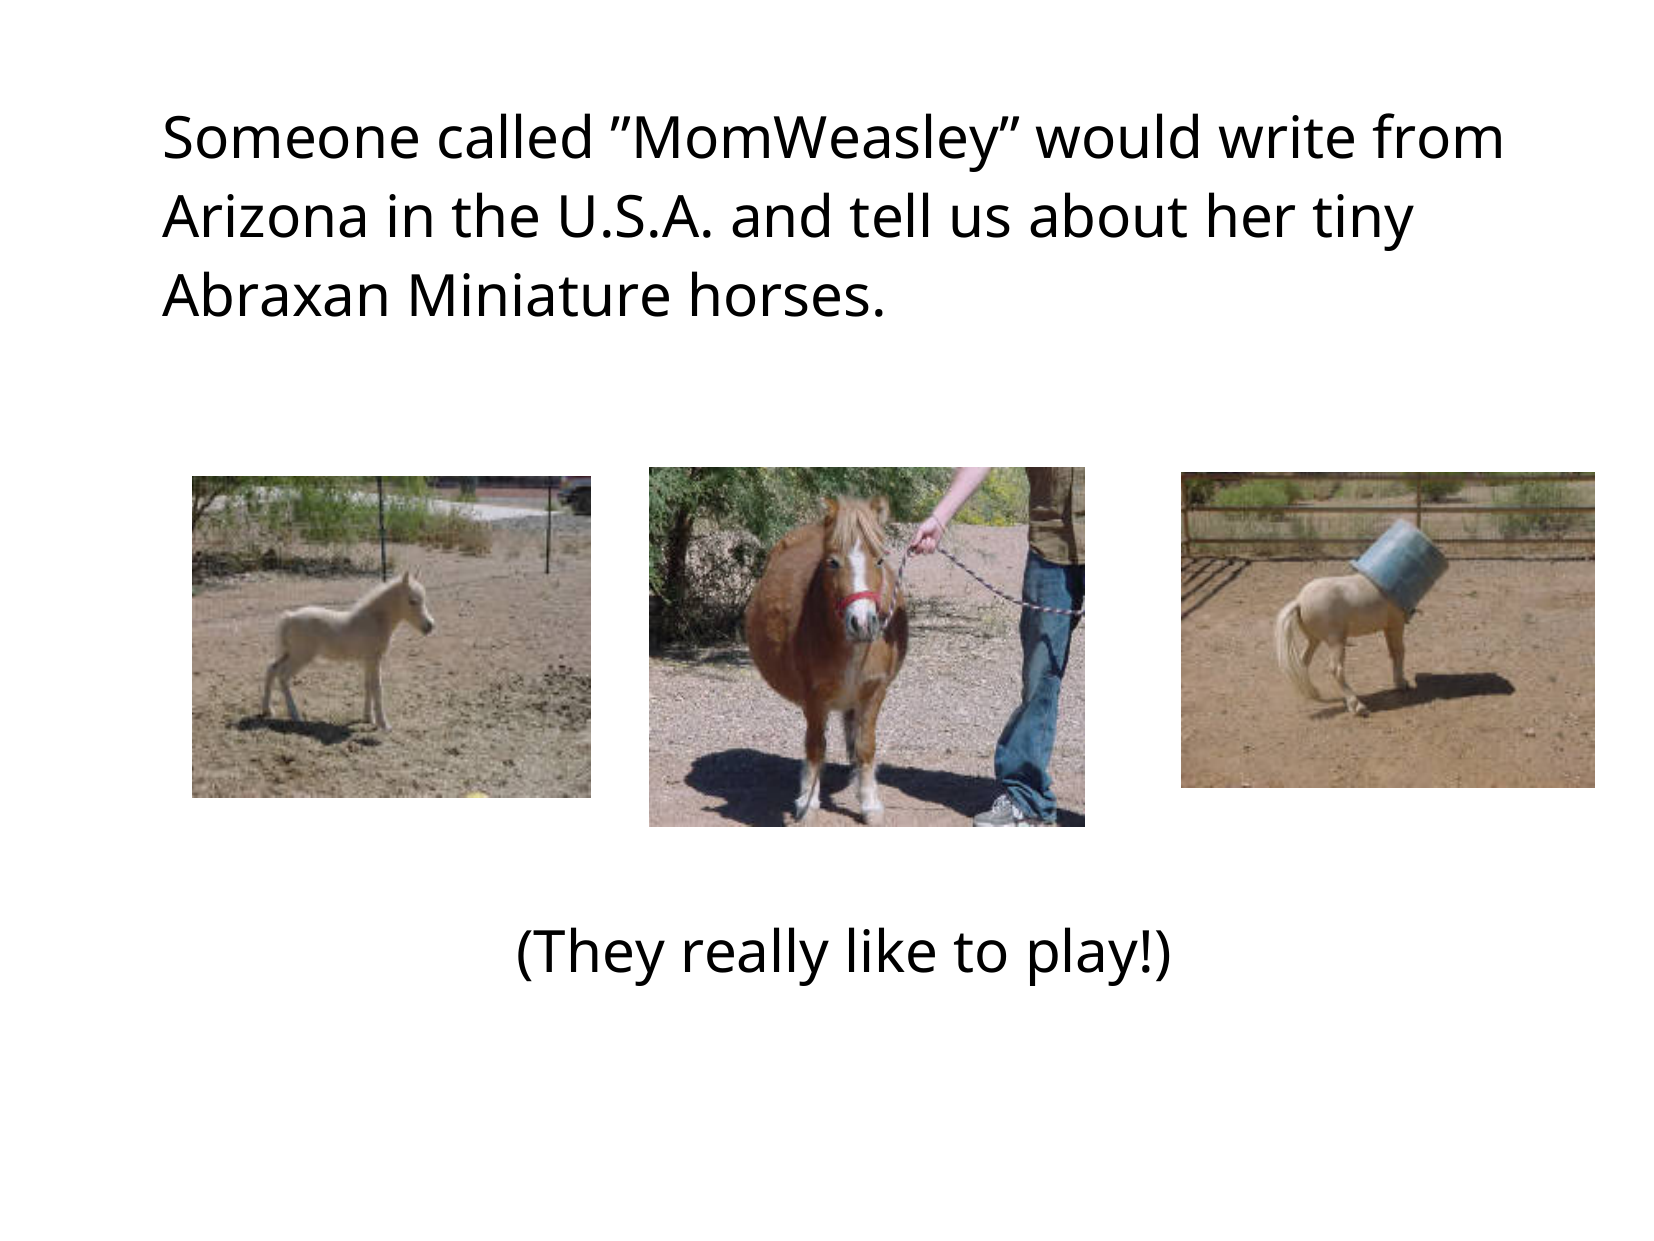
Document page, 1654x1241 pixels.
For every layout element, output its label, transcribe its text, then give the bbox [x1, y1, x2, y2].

picture [192, 476, 591, 798]
picture [649, 467, 1085, 827]
text_box (They really like to play!) [501, 903, 1211, 1004]
text_box Someone called ”MomWeasley” would write from Arizona in the U.S.A. and tell us about her tiny Abraxan Miniature horses. [147, 88, 1526, 361]
picture [1181, 472, 1595, 789]
